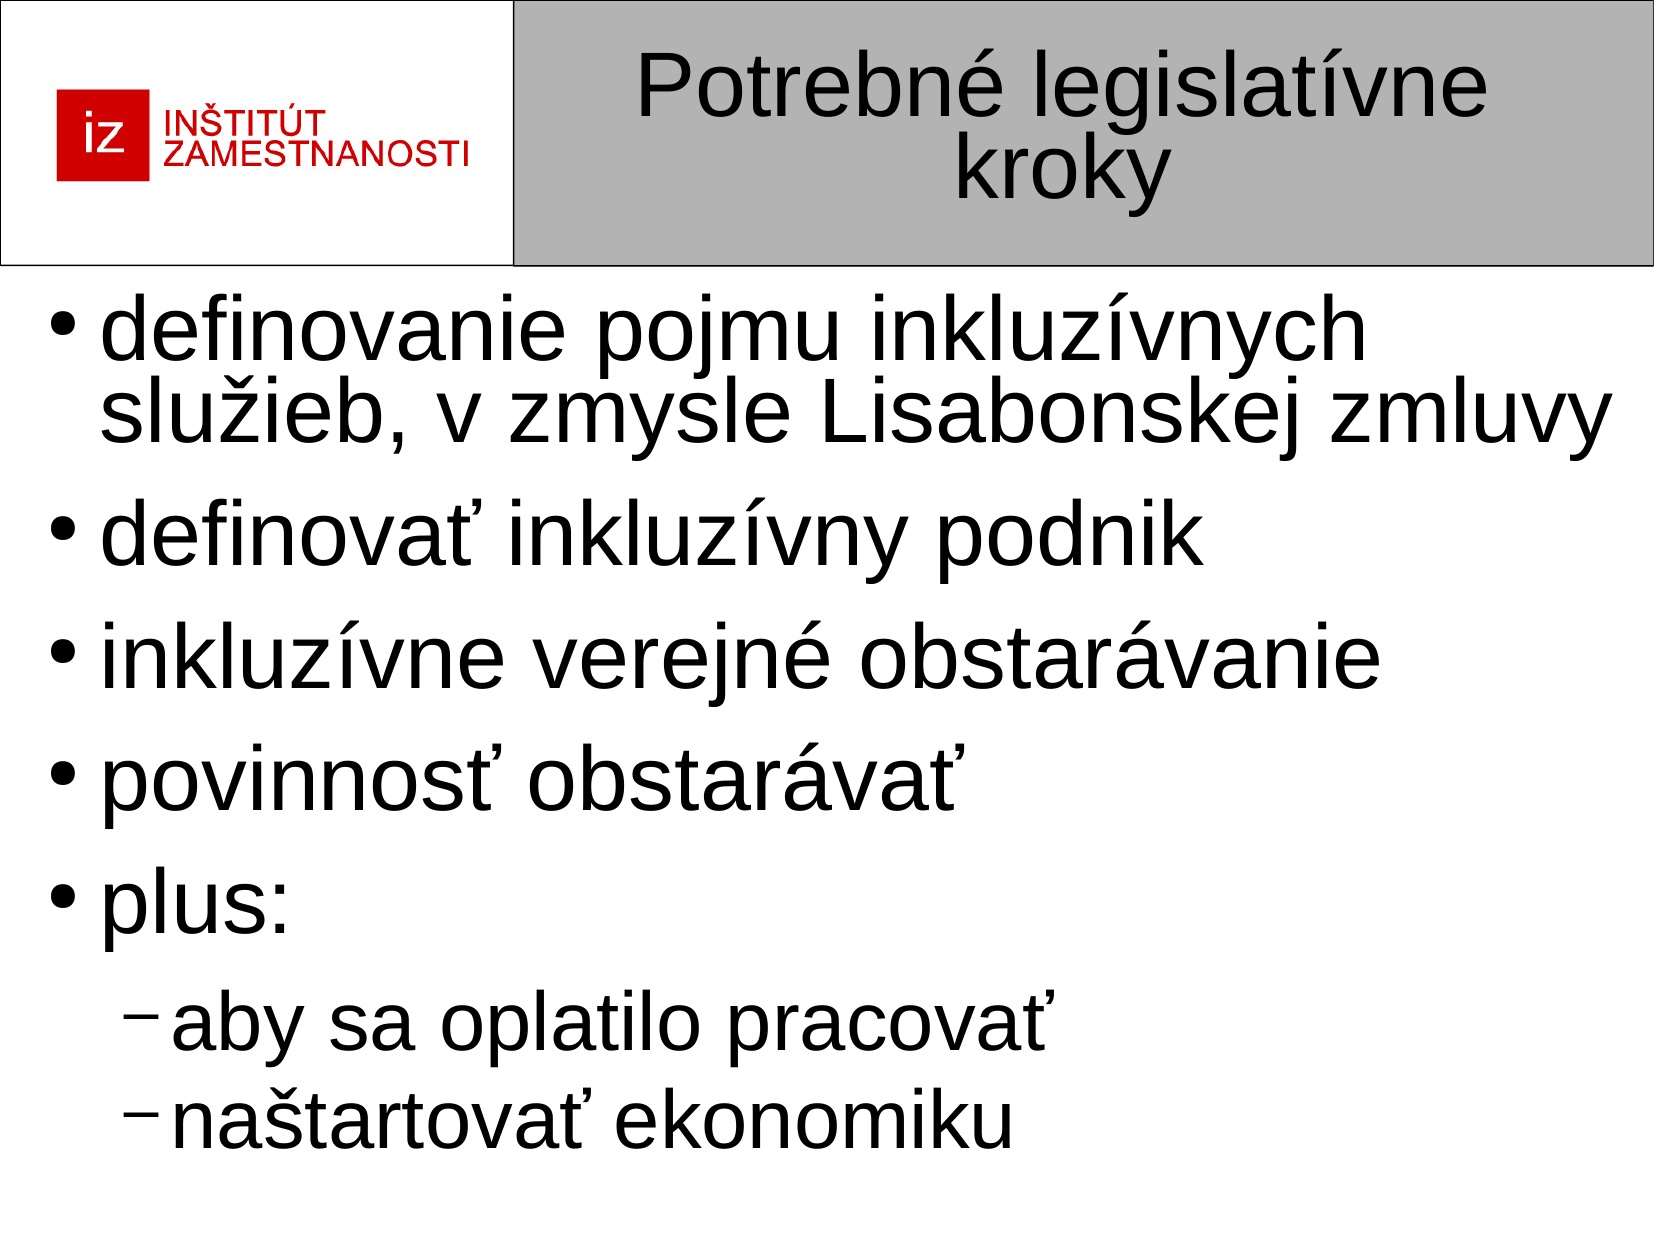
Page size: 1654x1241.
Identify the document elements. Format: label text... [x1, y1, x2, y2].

title Potrebné legislatívne kroky [561, 37, 1565, 229]
list definovanie pojmu inkluzívnych služieb, v zmysle Lisabonskej zmluvy definovať inkluzívny podnik inkluzívne verejné obstarávanie povinnosť obstarávať plus: aby sa oplatilo pracovať naštartovať ekonomiku [29, 295, 1625, 1211]
picture [5, 8, 512, 257]
